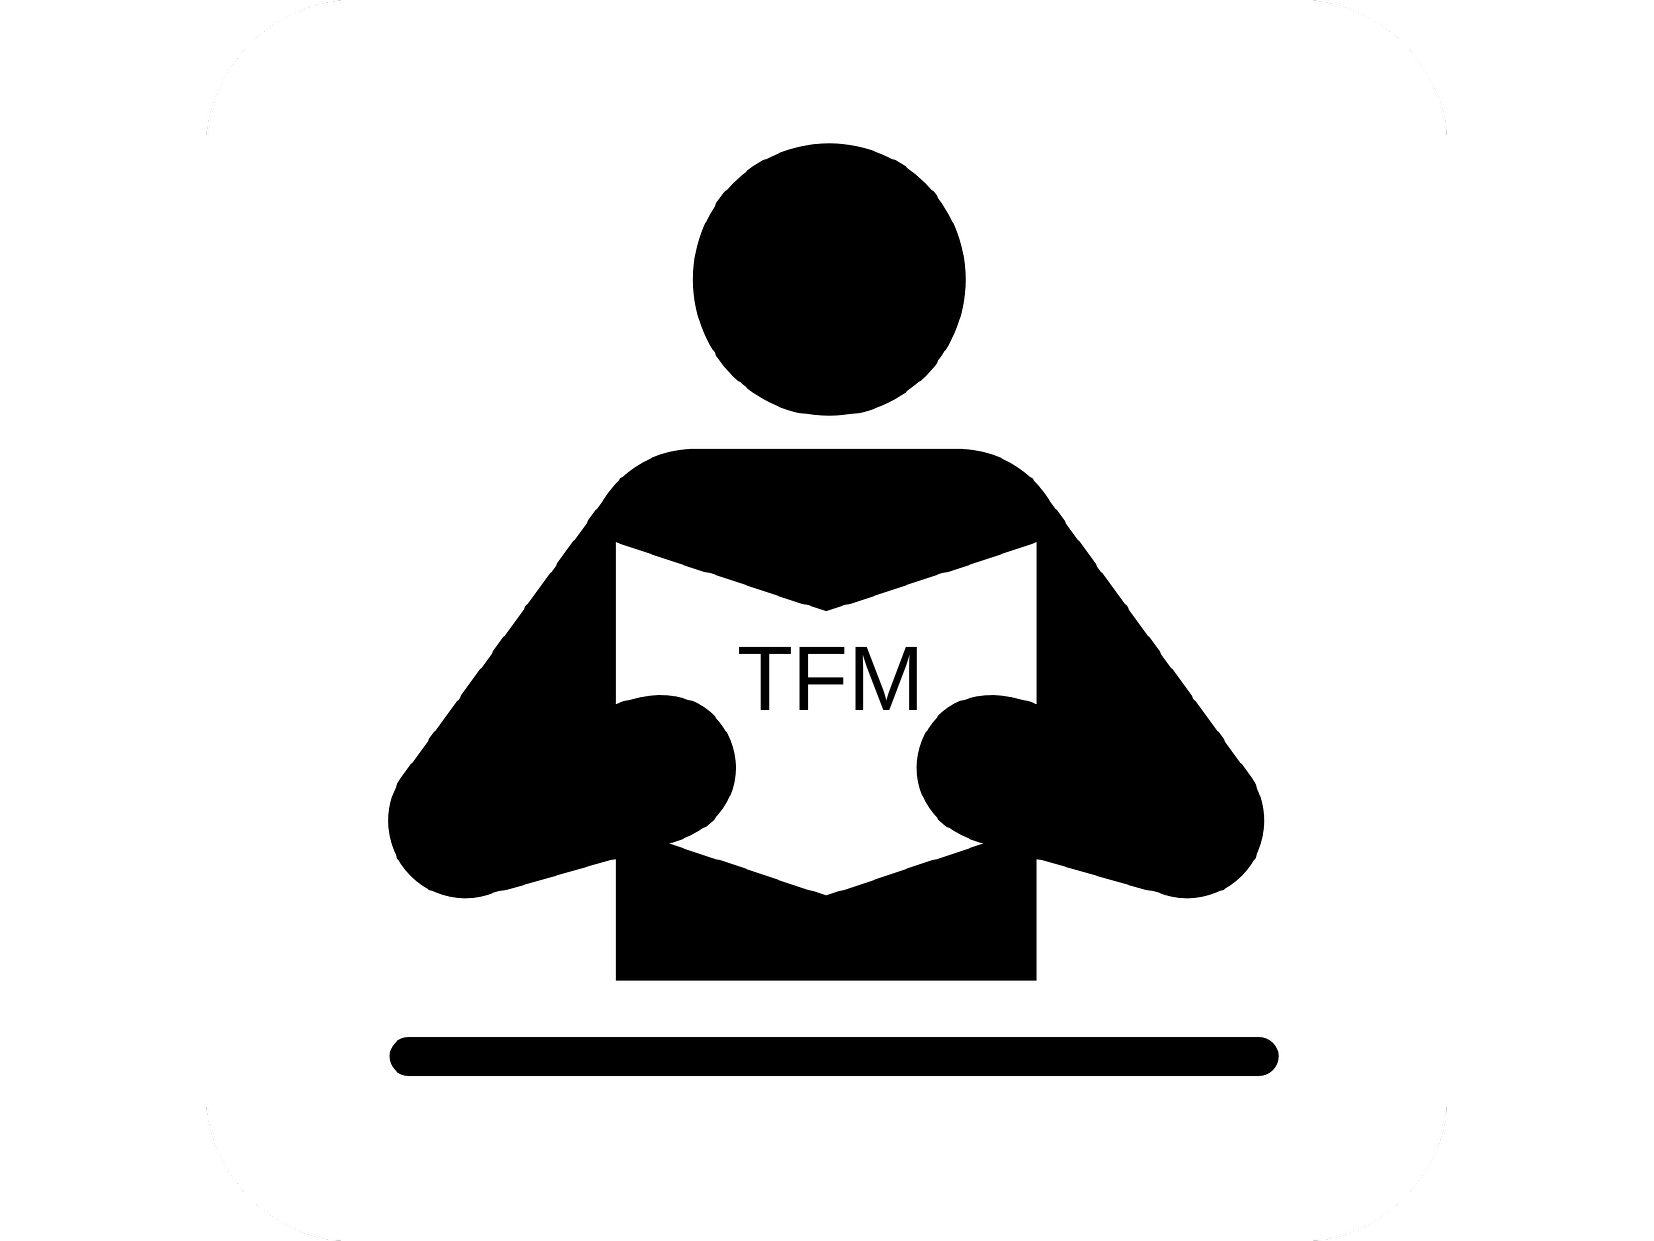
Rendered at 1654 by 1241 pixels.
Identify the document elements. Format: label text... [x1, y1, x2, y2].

text_box TFM [722, 620, 941, 738]
picture [206, 0, 1447, 1241]
